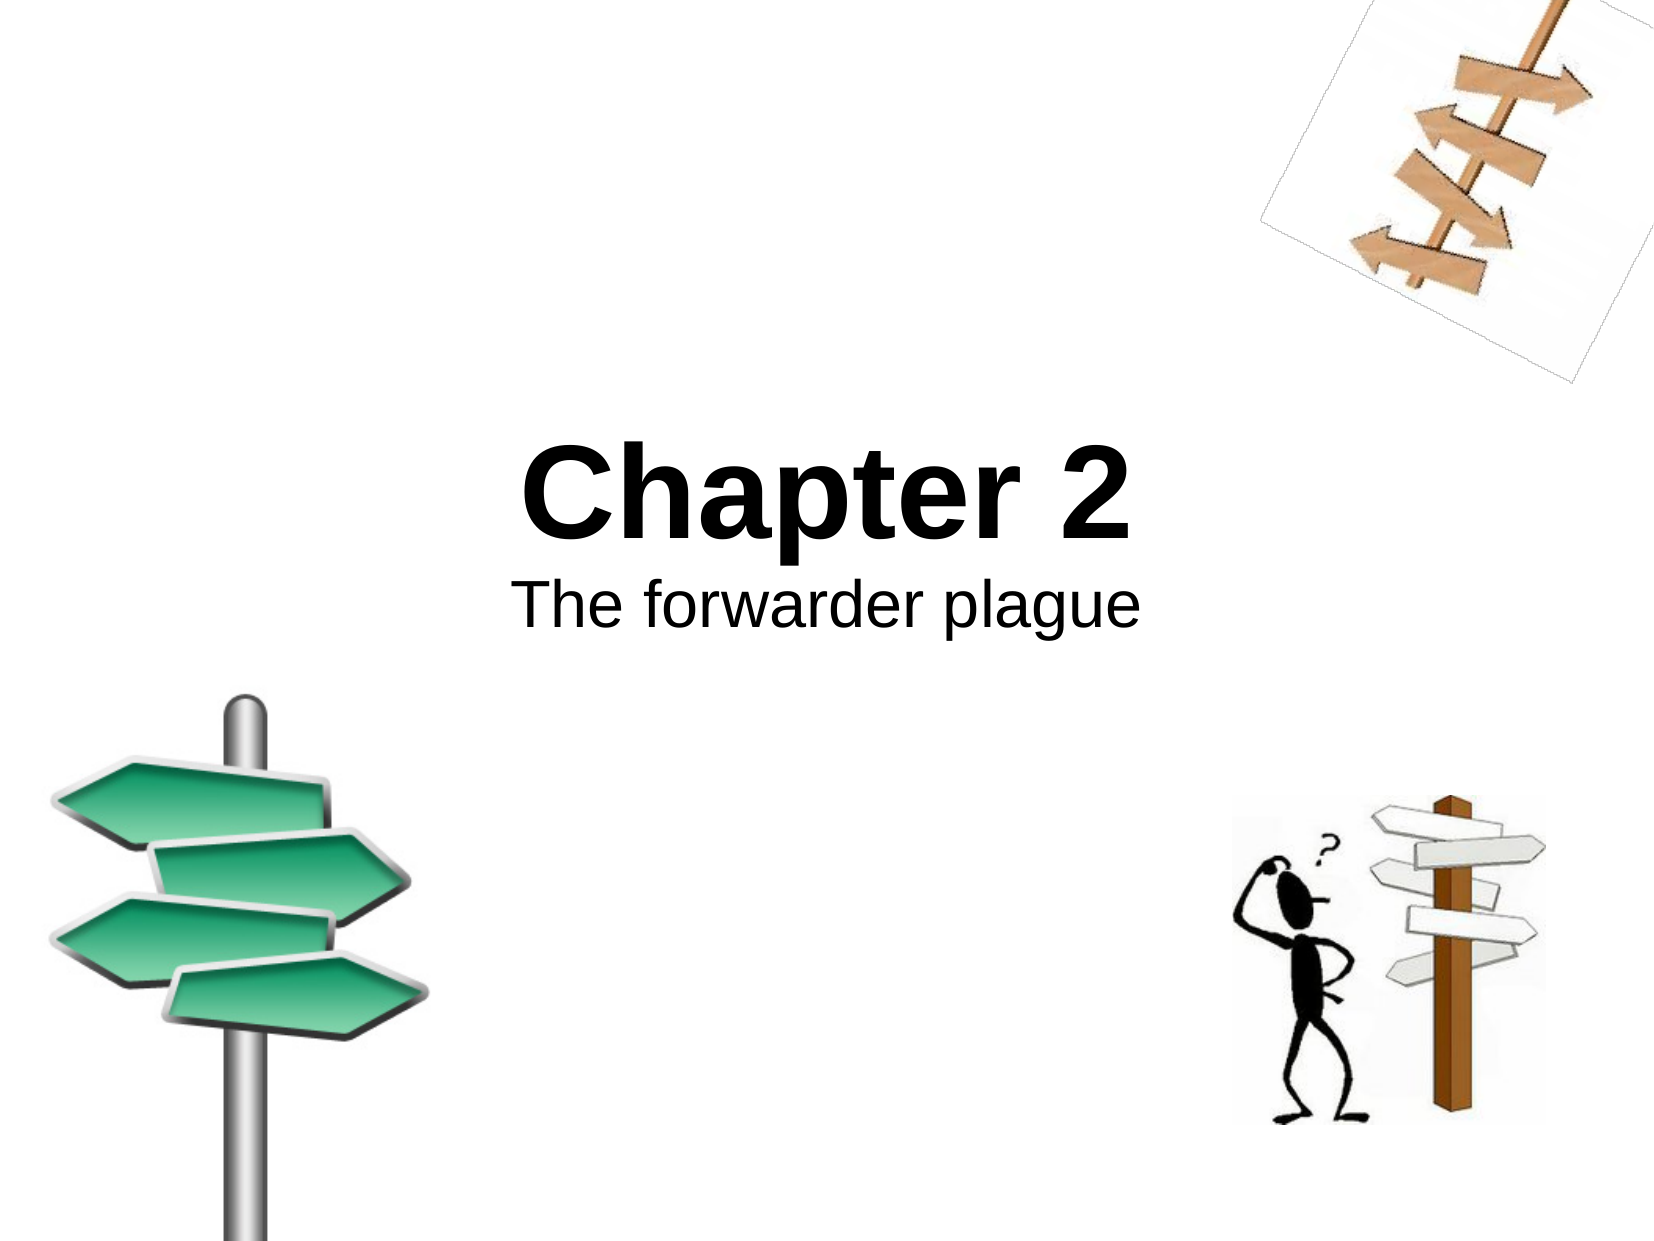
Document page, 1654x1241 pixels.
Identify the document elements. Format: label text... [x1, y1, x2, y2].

subtitle Chapter 2 The forwarder plague [82, 49, 1571, 1010]
picture [1232, 795, 1546, 1126]
picture [1260, 0, 1654, 384]
picture [30, 674, 474, 1241]
